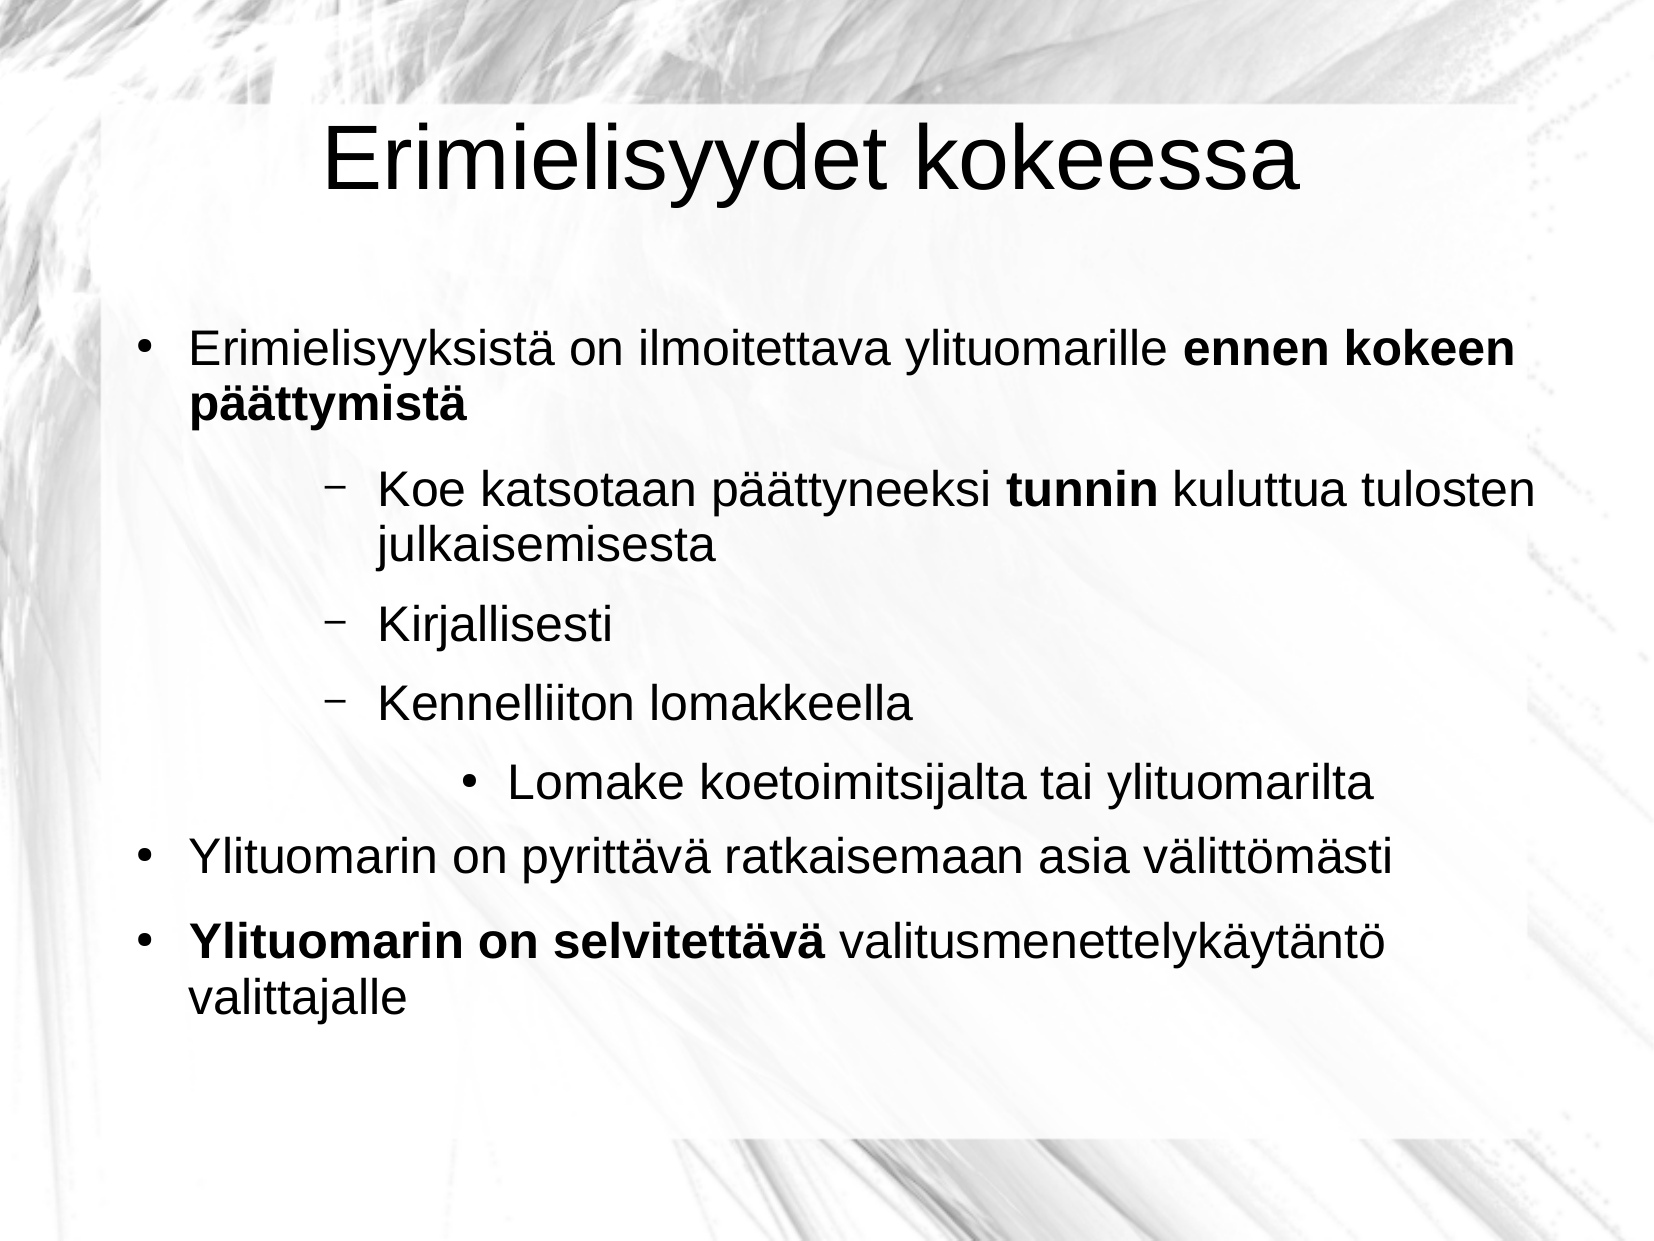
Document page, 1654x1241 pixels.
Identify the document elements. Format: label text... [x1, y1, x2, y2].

title Erimielisyydet kokeessa [118, 106, 1506, 225]
list Erimielisyyksistä on ilmoitettava ylituomarille ennen kokeen päättymistä Koe katsotaan päättyneeksi tunnin kuluttua tulosten julkaisemisesta Kirjallisesti Kennelliiton lomakkeella Lomake koetoimitsijalta tai ylituomarilta Ylituomarin on pyrittävä ratkaisemaan asia välittömästi Ylituomarin on selvitettävä valitusmenettelykäytäntö valittajalle [118, 319, 1571, 1112]
picture [0, 0, 1654, 1241]
